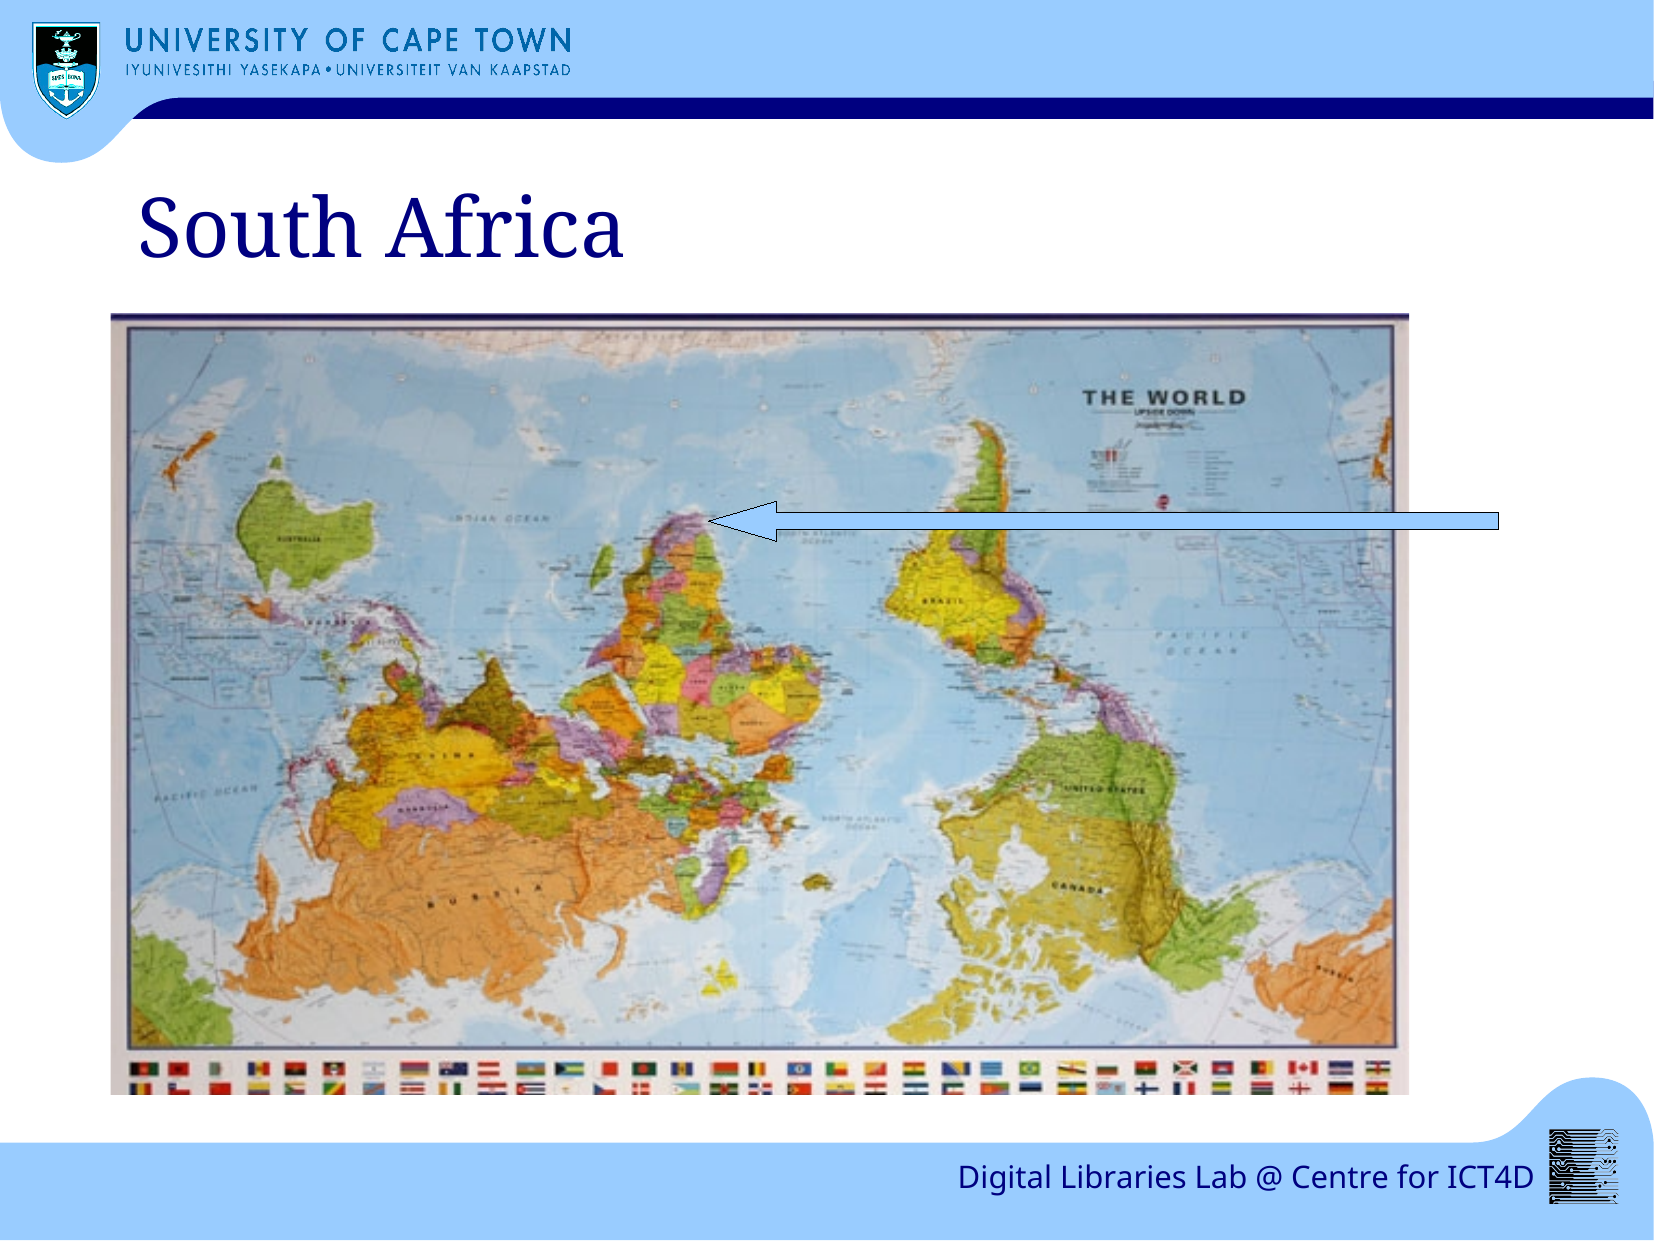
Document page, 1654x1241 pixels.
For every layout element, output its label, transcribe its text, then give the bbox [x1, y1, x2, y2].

picture [122, 25, 573, 78]
picture [110, 313, 1410, 1095]
picture [1549, 1129, 1619, 1204]
picture [32, 22, 101, 120]
title South Africa [137, 155, 1598, 296]
text_box [708, 501, 1499, 542]
